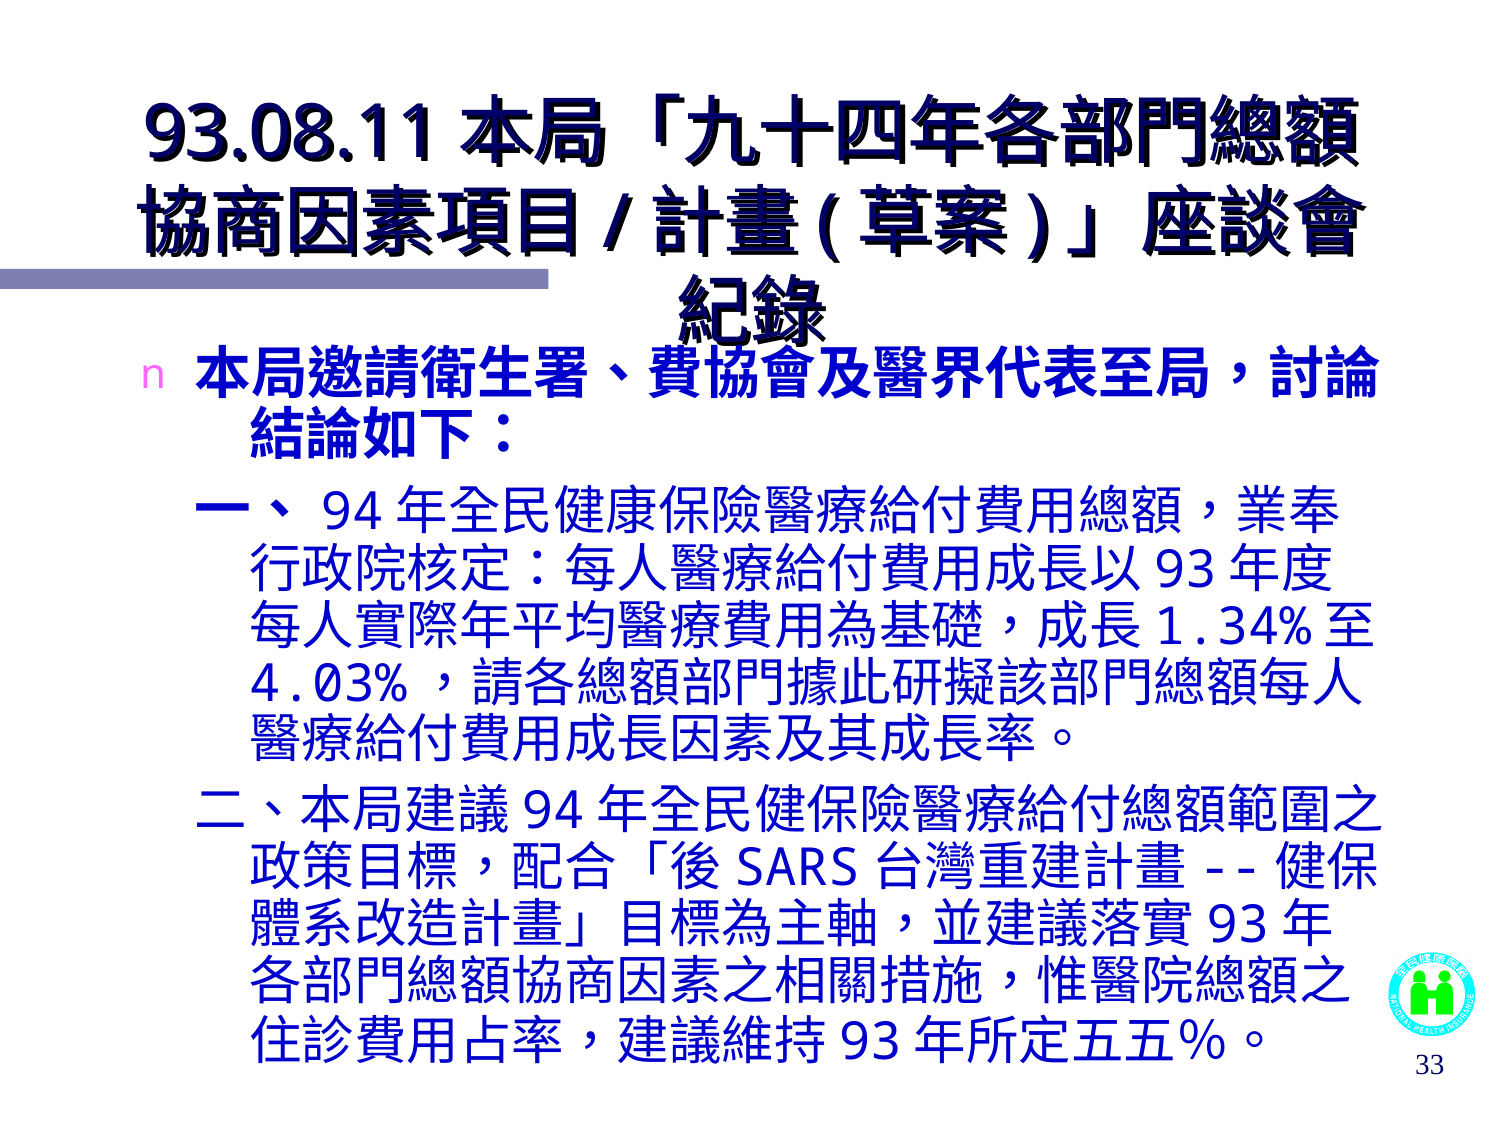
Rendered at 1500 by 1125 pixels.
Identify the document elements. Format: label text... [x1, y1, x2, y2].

text_box [1401, 1037, 1476, 1125]
title 93.08.11本局「九十四年各部門總額 協商因素項目/計畫(草案)」座談會紀錄 [87, 75, 1413, 263]
list 本局邀請衛生署、費協會及醫界代表至局，討論結論如下： 一、94年全民健康保險醫療給付費用總額，業奉行政院核定：每人醫療給付費用成長以93年度每人實際年平均醫療費用為基礎，成長1.34%至4.03%，請各總額部門據此研擬該部門總額每人醫療給付費用成長因素及其成長率。 二、本局建議94年全民健保險醫療給付總額範圍之政策目標，配合「後SARS台灣重建計畫--健保體系改造計畫」目標為主軸，並建議落實93年各部門總額協商因素之相關措施，惟醫院總額之住診費用占率，建議維持93年所定五五％。 [125, 337, 1401, 1125]
